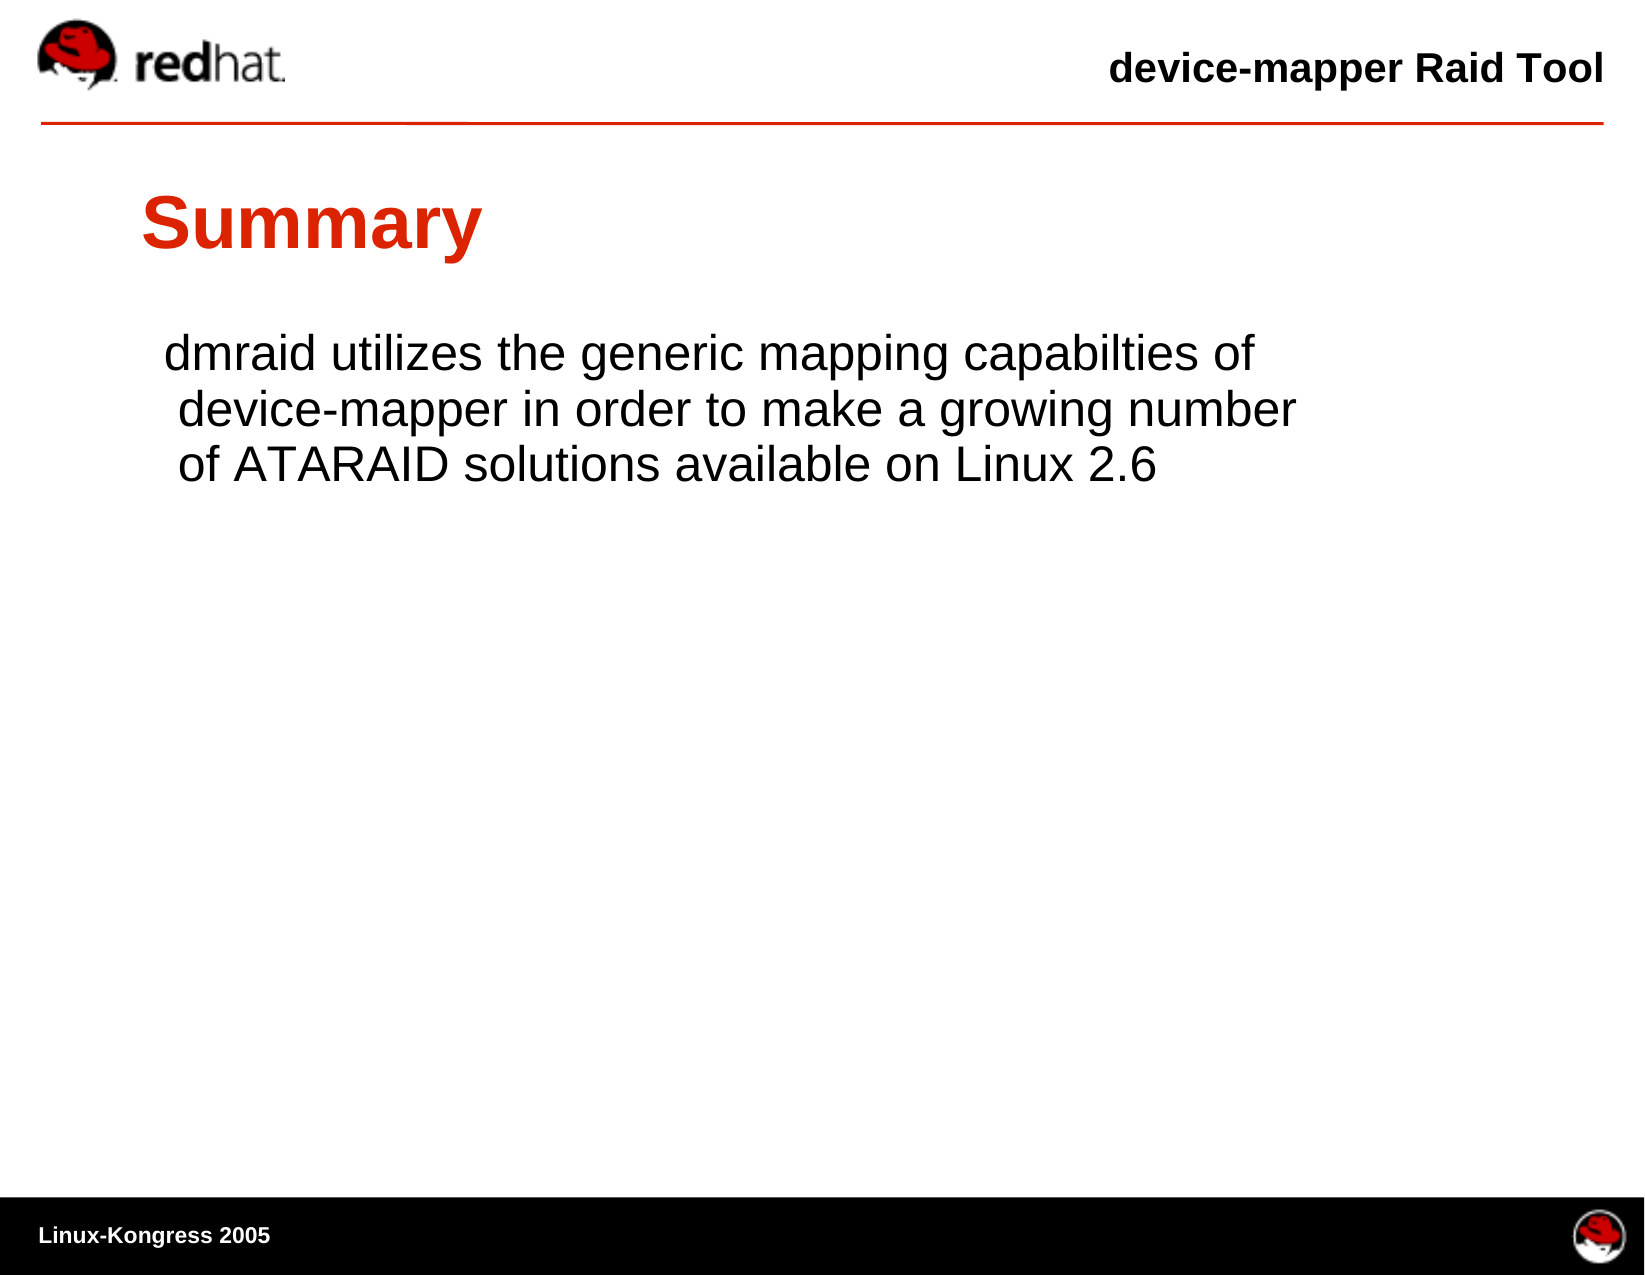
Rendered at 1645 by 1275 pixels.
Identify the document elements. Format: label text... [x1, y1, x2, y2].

picture [1568, 1206, 1631, 1270]
text_box Linux-Kongress 2005 [38, 1222, 381, 1252]
text_box Summary [141, 180, 484, 274]
text_box [0, 1197, 1645, 1275]
picture [36, 17, 285, 102]
text_box device-mapper Raid Tool [959, 44, 1605, 97]
text_box dmraid utilizes the generic mapping capabilties of device-mapper in order to make a growing number of ATARAID solutions available on Linux 2.6 [150, 324, 1041, 388]
